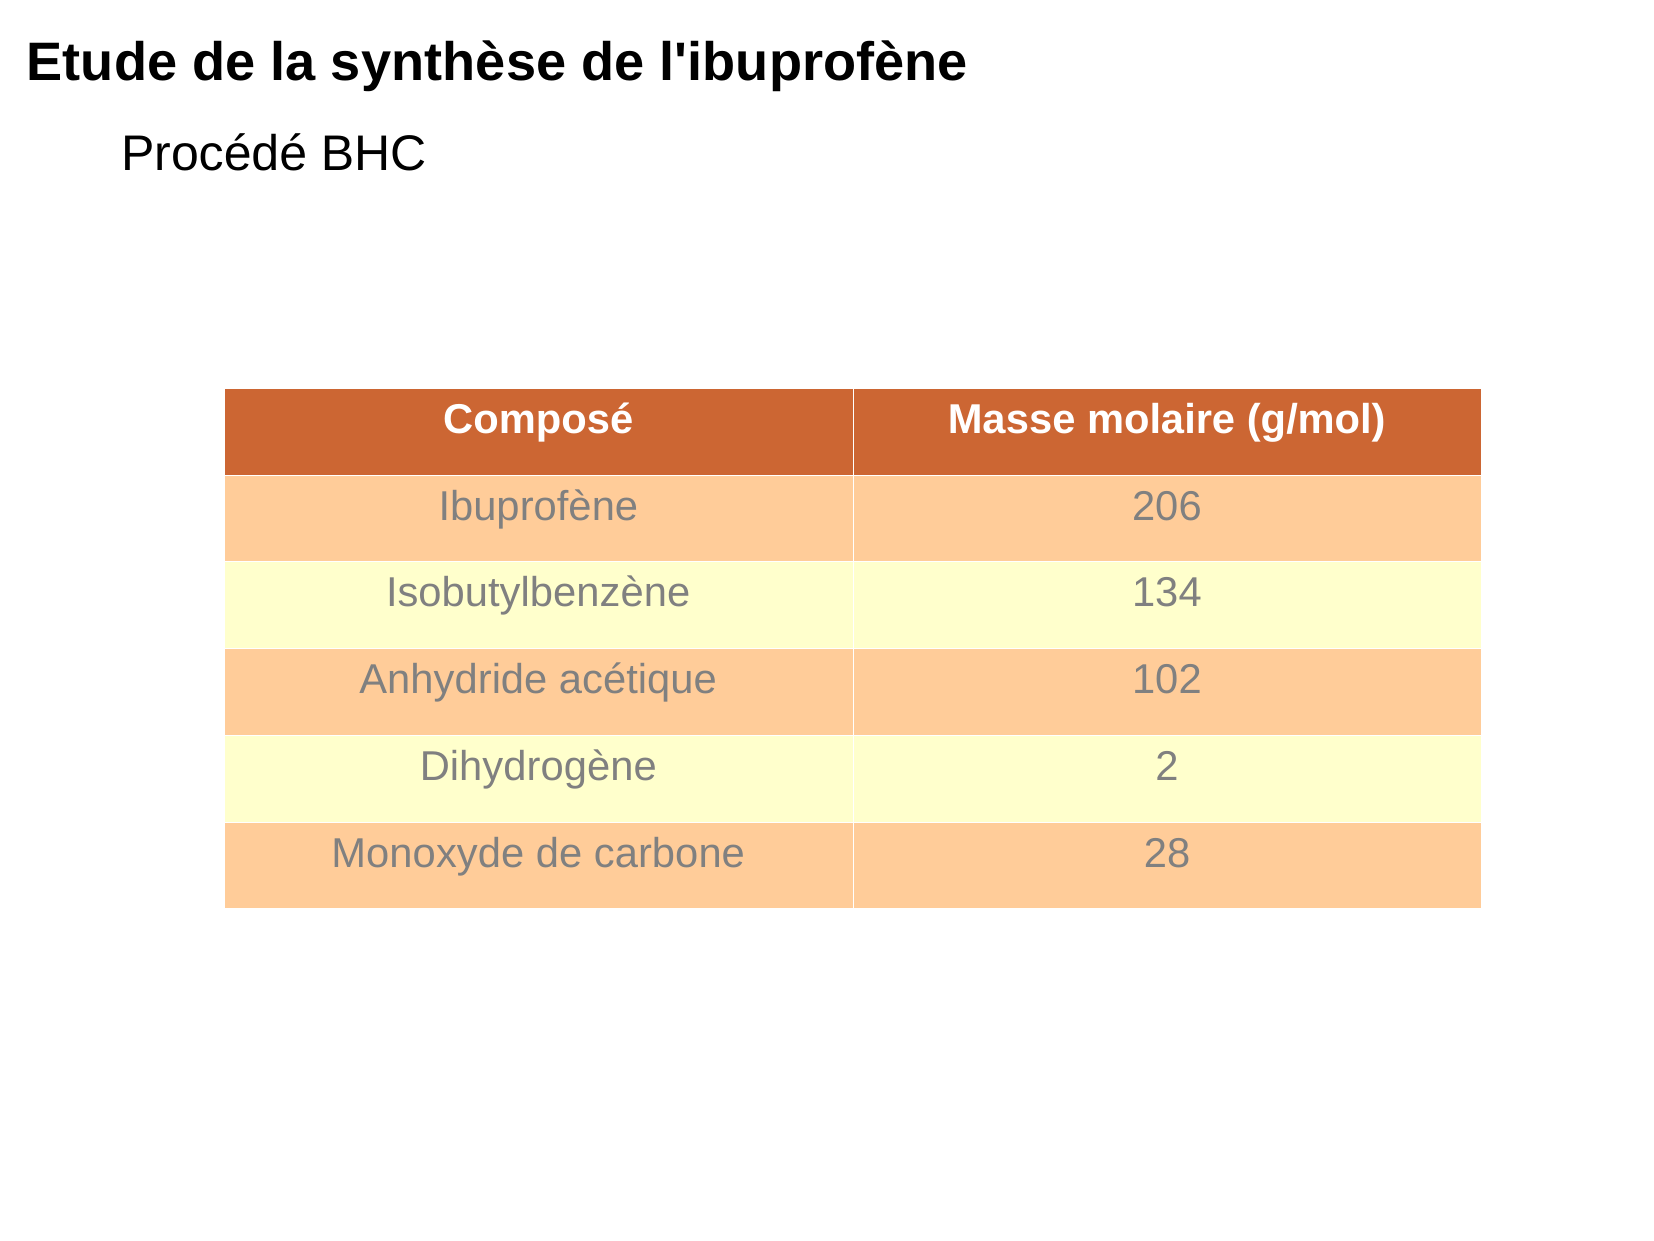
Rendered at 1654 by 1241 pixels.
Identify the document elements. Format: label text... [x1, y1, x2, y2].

table_header Composé [225, 389, 853, 475]
table_cell 2 [854, 736, 1481, 822]
text_box Procédé BHC [106, 118, 922, 189]
table_cell Monoxyde de carbone [225, 823, 853, 908]
table_cell 102 [854, 649, 1481, 735]
table_cell 134 [854, 562, 1481, 648]
table_cell Anhydride acétique [225, 649, 853, 735]
table_cell Ibuprofène [225, 476, 853, 561]
table_cell 28 [854, 823, 1481, 908]
table_cell Dihydrogène [225, 736, 853, 822]
table_cell Isobutylbenzène [225, 562, 853, 648]
table_header Masse molaire (g/mol) [854, 389, 1481, 475]
text_box Etude de la synthèse de l'ibuprofène [11, 24, 993, 163]
table_cell 206 [854, 476, 1481, 561]
